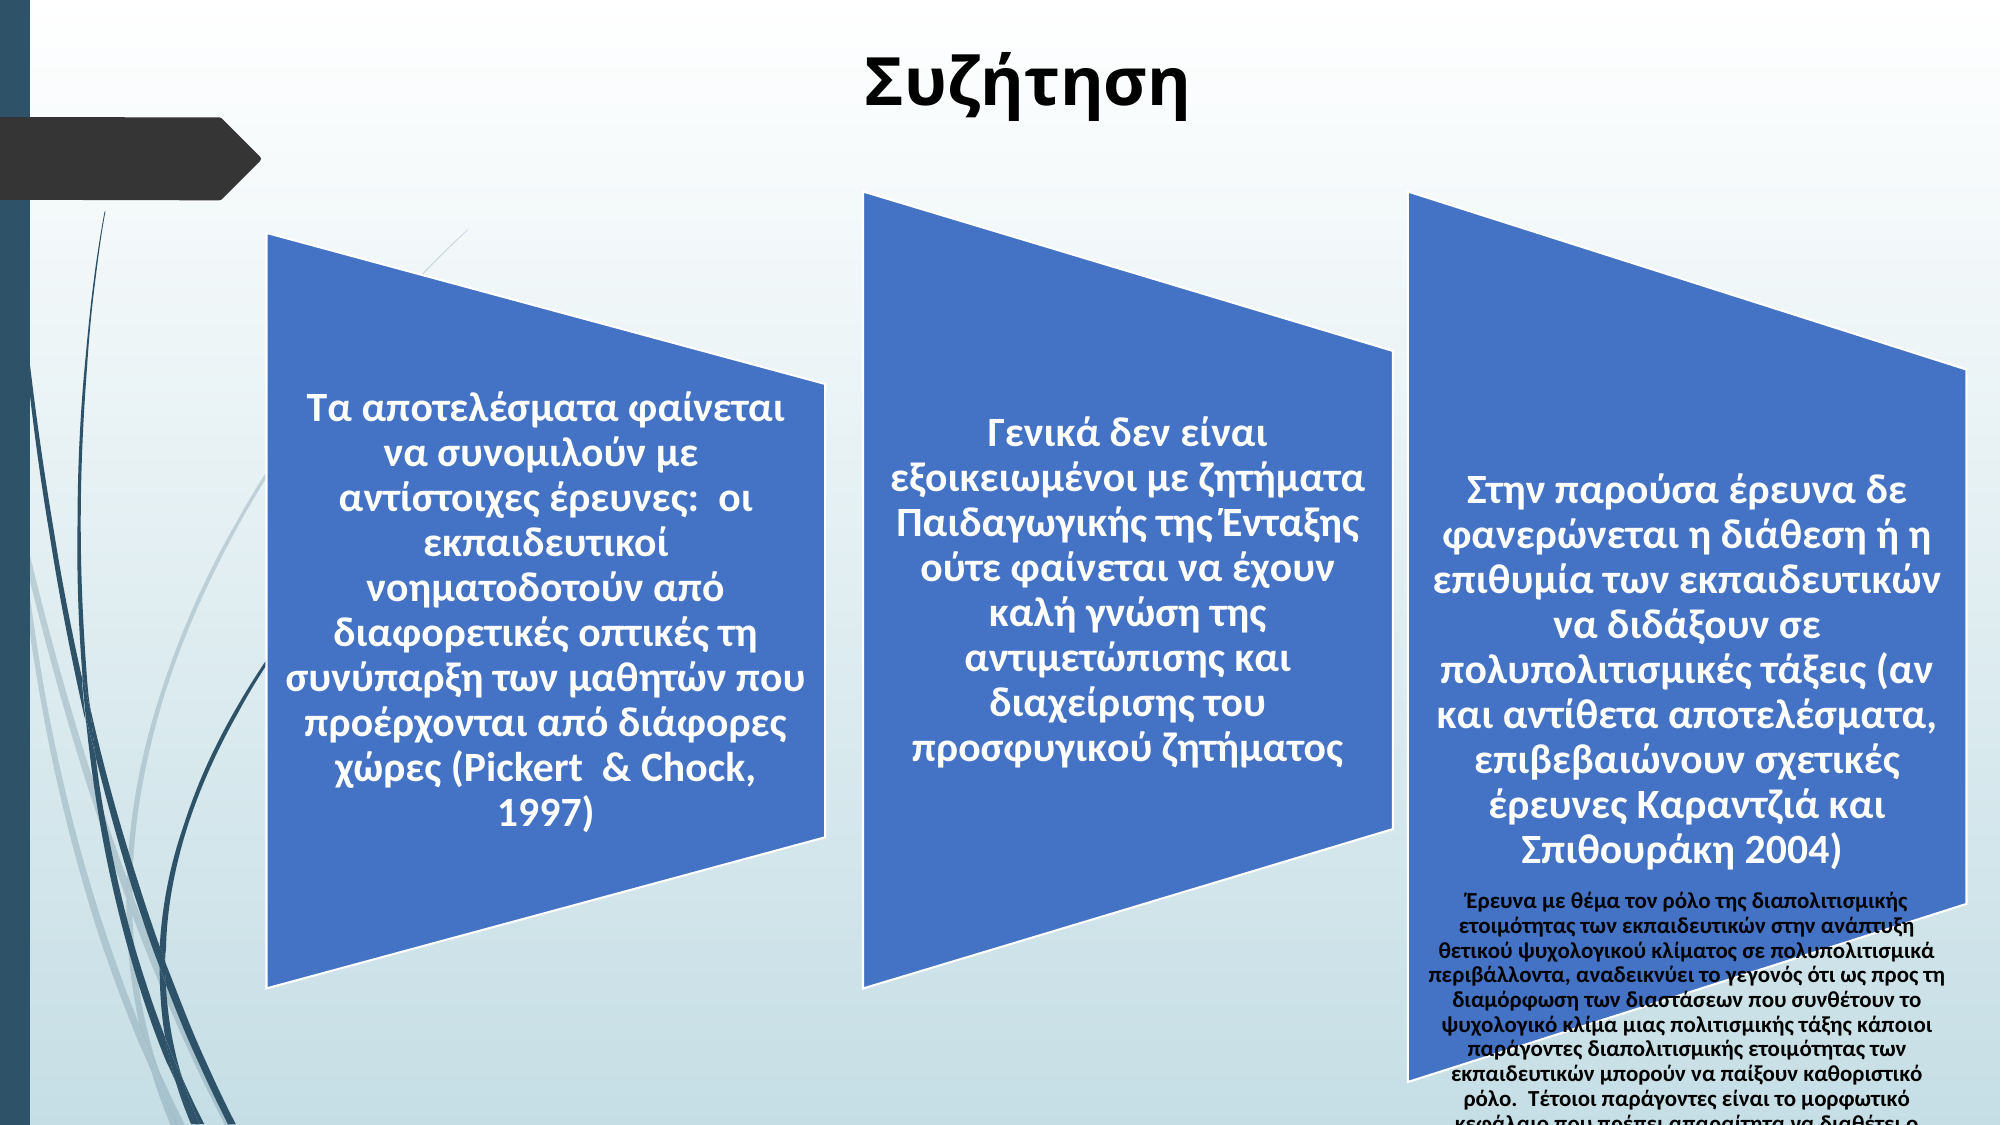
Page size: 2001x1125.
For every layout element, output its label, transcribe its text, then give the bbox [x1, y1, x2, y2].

title Συζήτηση [417, 31, 1639, 171]
text_box Στην παρούσα έρευνα δε φανερώνεται η διάθεση ή η επιθυμία των εκπαιδευτικών να διδάξουν σε πολυπολιτισμικές τάξεις (αν και αντίθετα αποτελέσματα, επιβεβαιώνουν σχετικές έρευνες Καραντζιά και Σπιθουράκη 2004) Έρευνα με θέμα τον ρόλο της διαπολιτισμικής ετοιμότητας των εκπαιδευτικών στην ανάπτυξη θετικού ψυχολογικού κλίματος σε πολυπολιτισμικά περιβάλλοντα, αναδεικνύει το γεγονός ότι ως προς τη διαμόρφωση των διαστάσεων που συνθέτουν το ψυχολογικό κλίμα μιας πολιτισμικής τάξης κάποιοι παράγοντες διαπολιτισμικής ετοιμότητας των εκπαιδευτικών μπορούν να παίξουν καθοριστικό ρόλο. Τέτοιοι παράγοντες είναι το μορφωτικό κεφάλαιο που πρέπει απαραίτητα να διαθέτει ο εκπαιδευτικός καθώς επίσης και η δεξιότητα μετουσίωσης της θεωρίας με την πράξη [1407, 191, 1967, 1083]
text_box Γενικά δεν είναι εξοικειωμένοι με ζητήματα Παιδαγωγικής της Ένταξης ούτε φαίνεται να έχουν καλή γνώση της αντιμετώπισης και διαχείρισης του προσφυγικού ζητήματος [863, 191, 1393, 989]
text_box Τα αποτελέσματα φαίνεται να συνομιλούν με αντίστοιχες έρευνες: οι εκπαιδευτικοί νοηματοδοτούν από διαφορετικές οπτικές τη συνύπαρξη των μαθητών που προέρχονται από διάφορες χώρες (Pickert & Chock, 1997) [266, 232, 826, 989]
